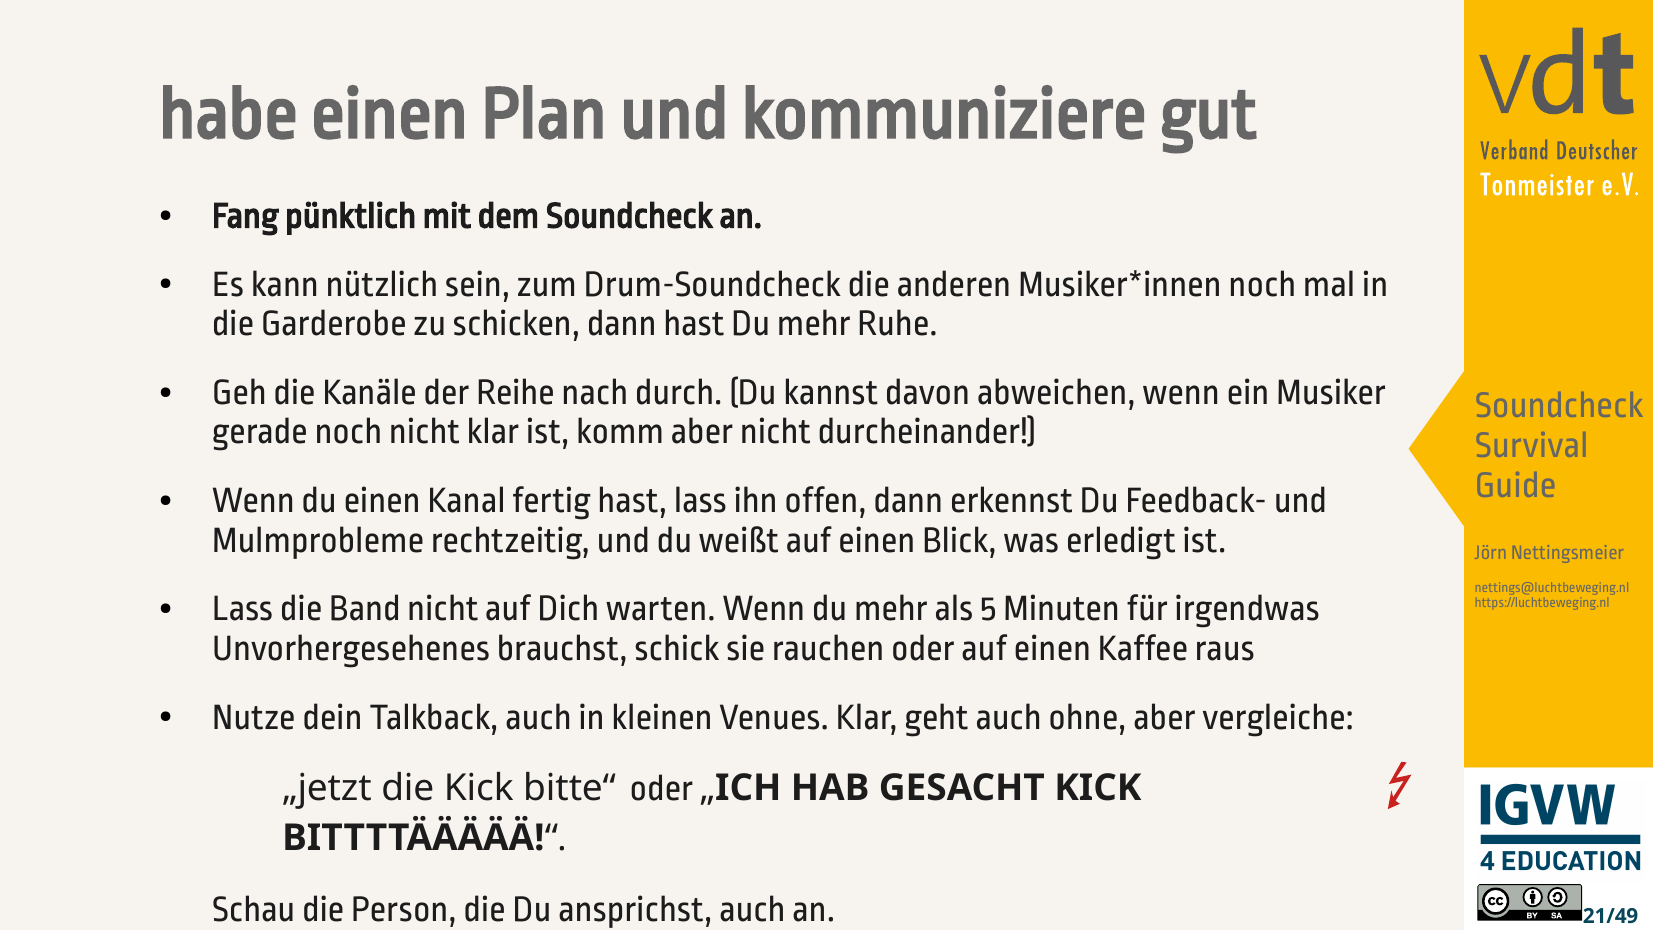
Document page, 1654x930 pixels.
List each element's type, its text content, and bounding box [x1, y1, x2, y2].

text_box [1387, 761, 1412, 810]
list Fang pünktlich mit dem Soundcheck an. Es kann nützlich sein, zum Drum-Soundcheck die anderen Musiker*innen noch mal in die Garderobe zu schicken, dann hast Du mehr Ruhe. Geh die Kanäle der Reihe nach durch. (Du kannst davon abweichen, wenn ein Musiker gerade noch nicht klar ist, komm aber nicht durcheinander!) Wenn du einen Kanal fertig hast, lass ihn offen, dann erkennst Du Feedback- und Mulmprobleme rechtzeitig, und du weißt auf einen Blick, was erledigt ist. Lass die Band nicht auf Dich warten. Wenn du mehr als 5 Minuten für irgendwas Unvorhergesehenes brauchst, schick sie rauchen oder auf einen Kaffee raus Nutze dein Talkback, auch in kleinen Venues. Klar, geht auch ohne, aber vergleiche: „jetzt die Kick bitte“ oder „ICH HAB GESACHT KICK BITTTTÄÄÄÄÄ!“. Schau die Person, die Du ansprichst, auch an. [141, 196, 1394, 930]
picture [1477, 780, 1646, 882]
title habe einen Plan und kommuniziere gut [82, 37, 1335, 193]
